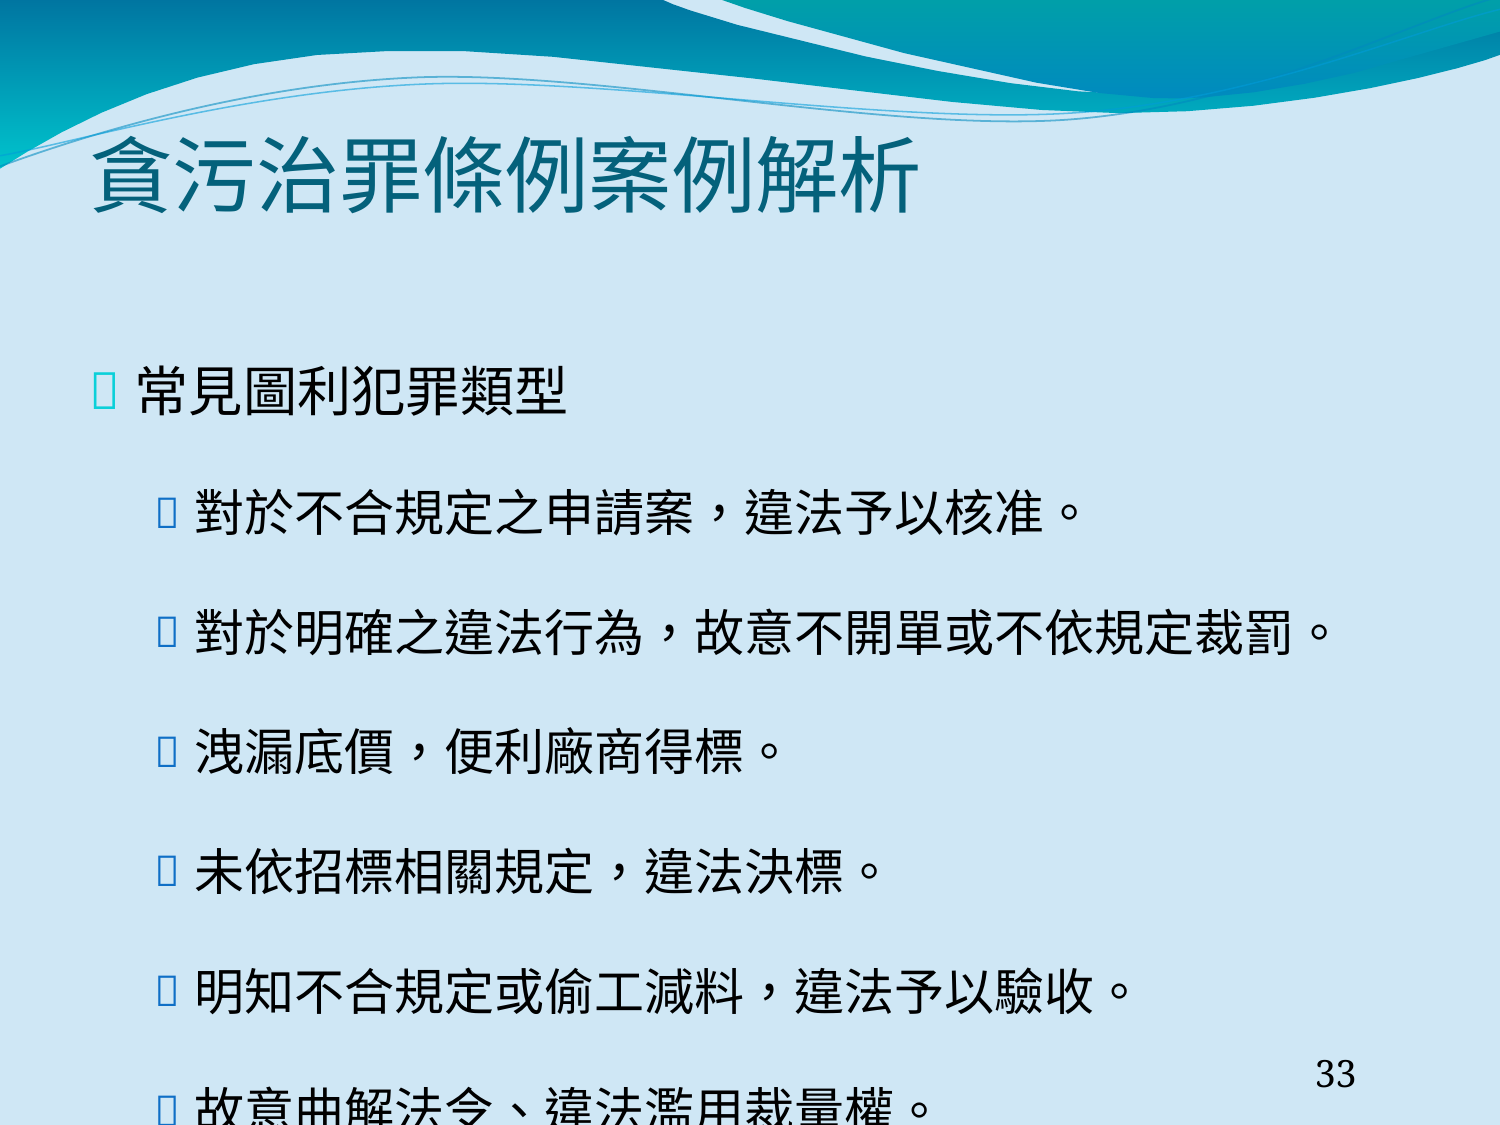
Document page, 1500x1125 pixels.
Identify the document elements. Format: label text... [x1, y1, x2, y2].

list 常見圖利犯罪類型 對於不合規定之申請案，違法予以核准。 對於明確之違法行為，故意不開單或不依規定裁罰。 洩漏底價，便利廠商得標。 未依招標相關規定，違法決標。 明知不合規定或偷工減料，違法予以驗收。 故意曲解法令、違法濫用裁量權。 [75, 317, 1425, 1038]
slide_number <編號> [1299, 1042, 1425, 1103]
title 貪污治罪條例案例解析 [75, 115, 1425, 303]
